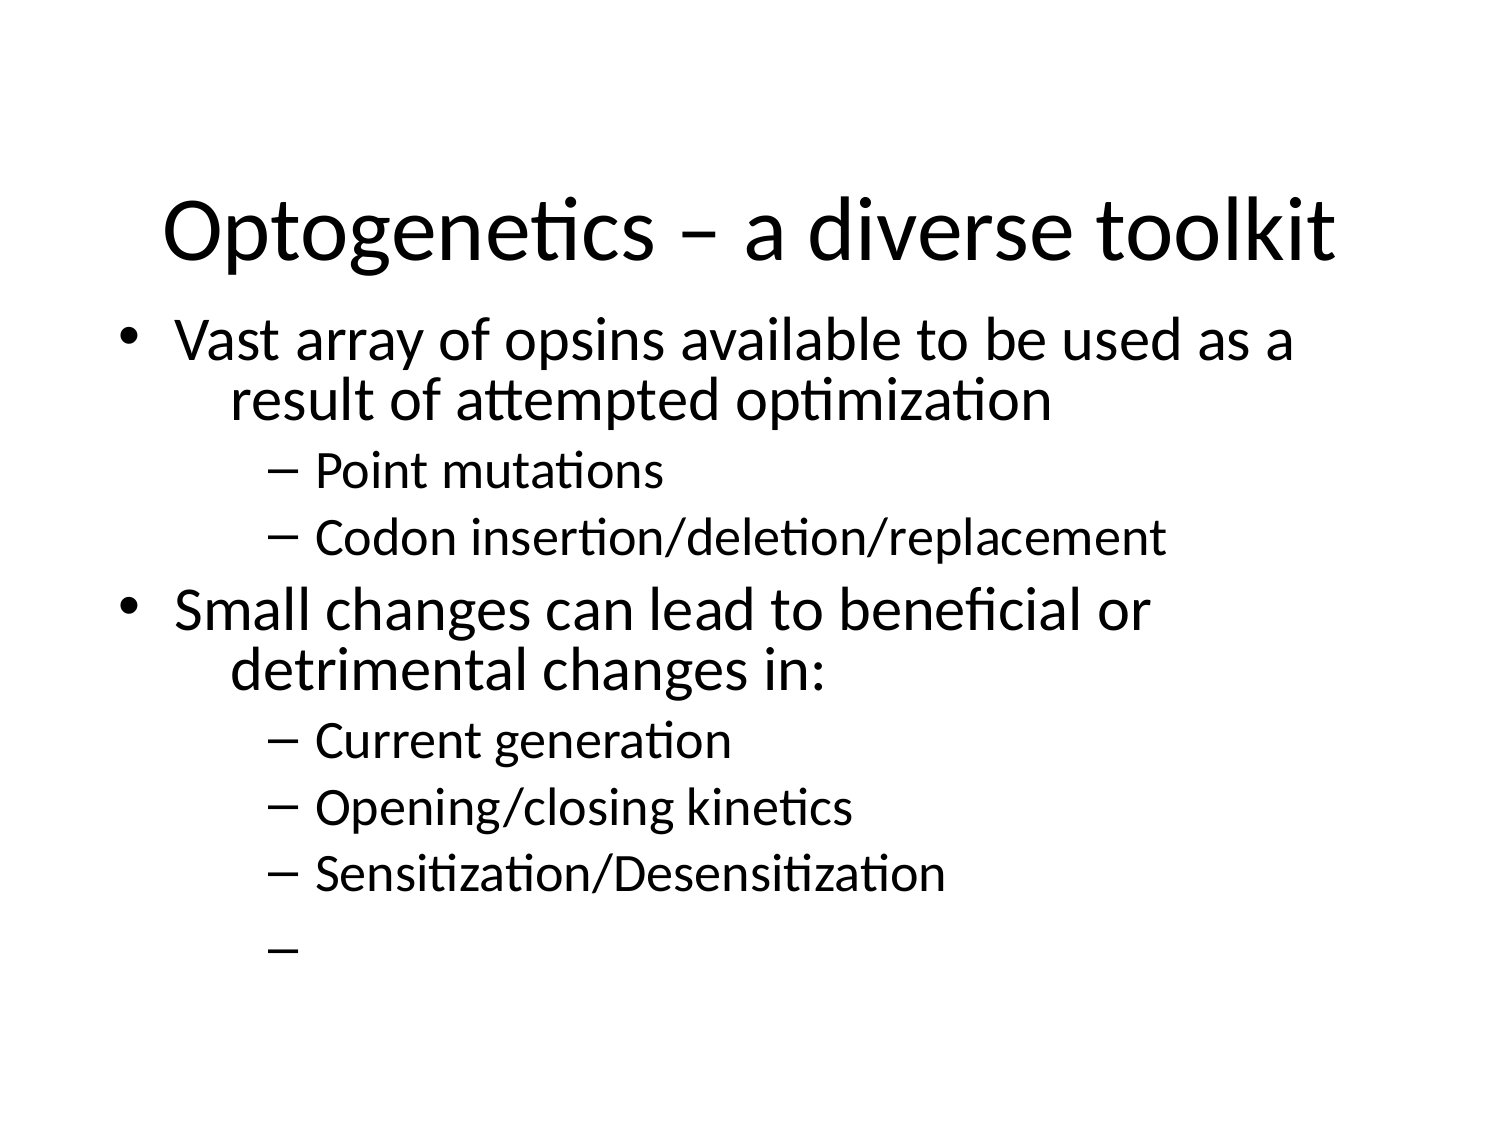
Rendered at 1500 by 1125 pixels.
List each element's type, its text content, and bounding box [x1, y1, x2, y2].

title Optogenetics – a diverse toolkit [103, 141, 1397, 305]
list Vast array of opsins available to be used as a result of attempted optimization Point mutations Codon insertion/deletion/replacement Small changes can lead to beneficial or detrimental changes in: Current generation Opening/closing kinetics Sensitization/Desensitization [103, 305, 1397, 923]
